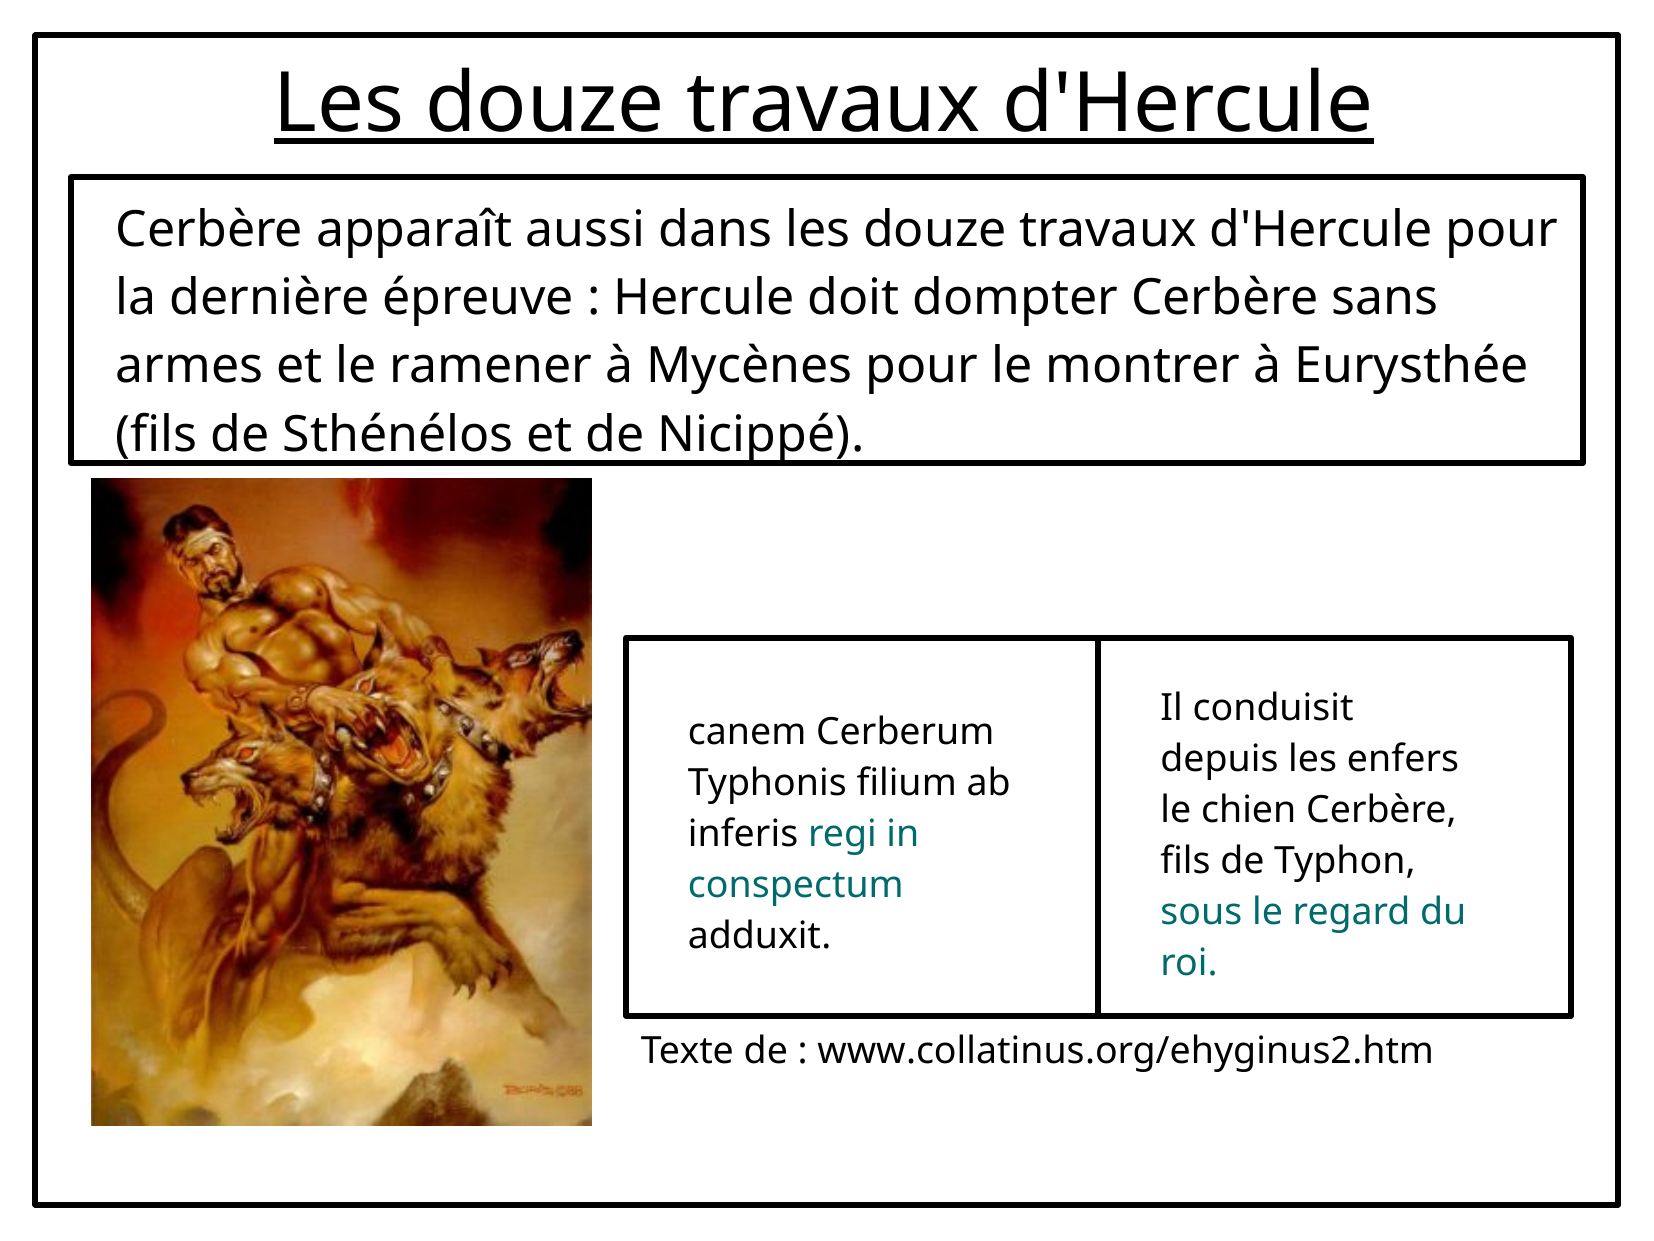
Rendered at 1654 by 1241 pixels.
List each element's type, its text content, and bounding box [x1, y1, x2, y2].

text_box Texte de : www.collatinus.org/ehyginus2.htm [625, 1015, 1573, 1080]
text_box Les douze travaux d'Hercule [0, 35, 1654, 167]
text_box Il conduisit depuis les enfers le chien Cerbère, fils de Typhon, sous le regard du roi. [1145, 673, 1489, 984]
text_box canem Cerberum Typhonis filium ab inferis regi in conspectum adduxit. [673, 696, 1052, 958]
text_box Cerbère apparaît aussi dans les douze travaux d'Hercule pour la dernière épreuve : Hercule doit dompter Cerbère sans armes et le ramener à Mycènes pour le montrer à Eurysthée (fils de Sthénélos et de Nicippé). [101, 185, 1580, 460]
picture [91, 478, 592, 1126]
